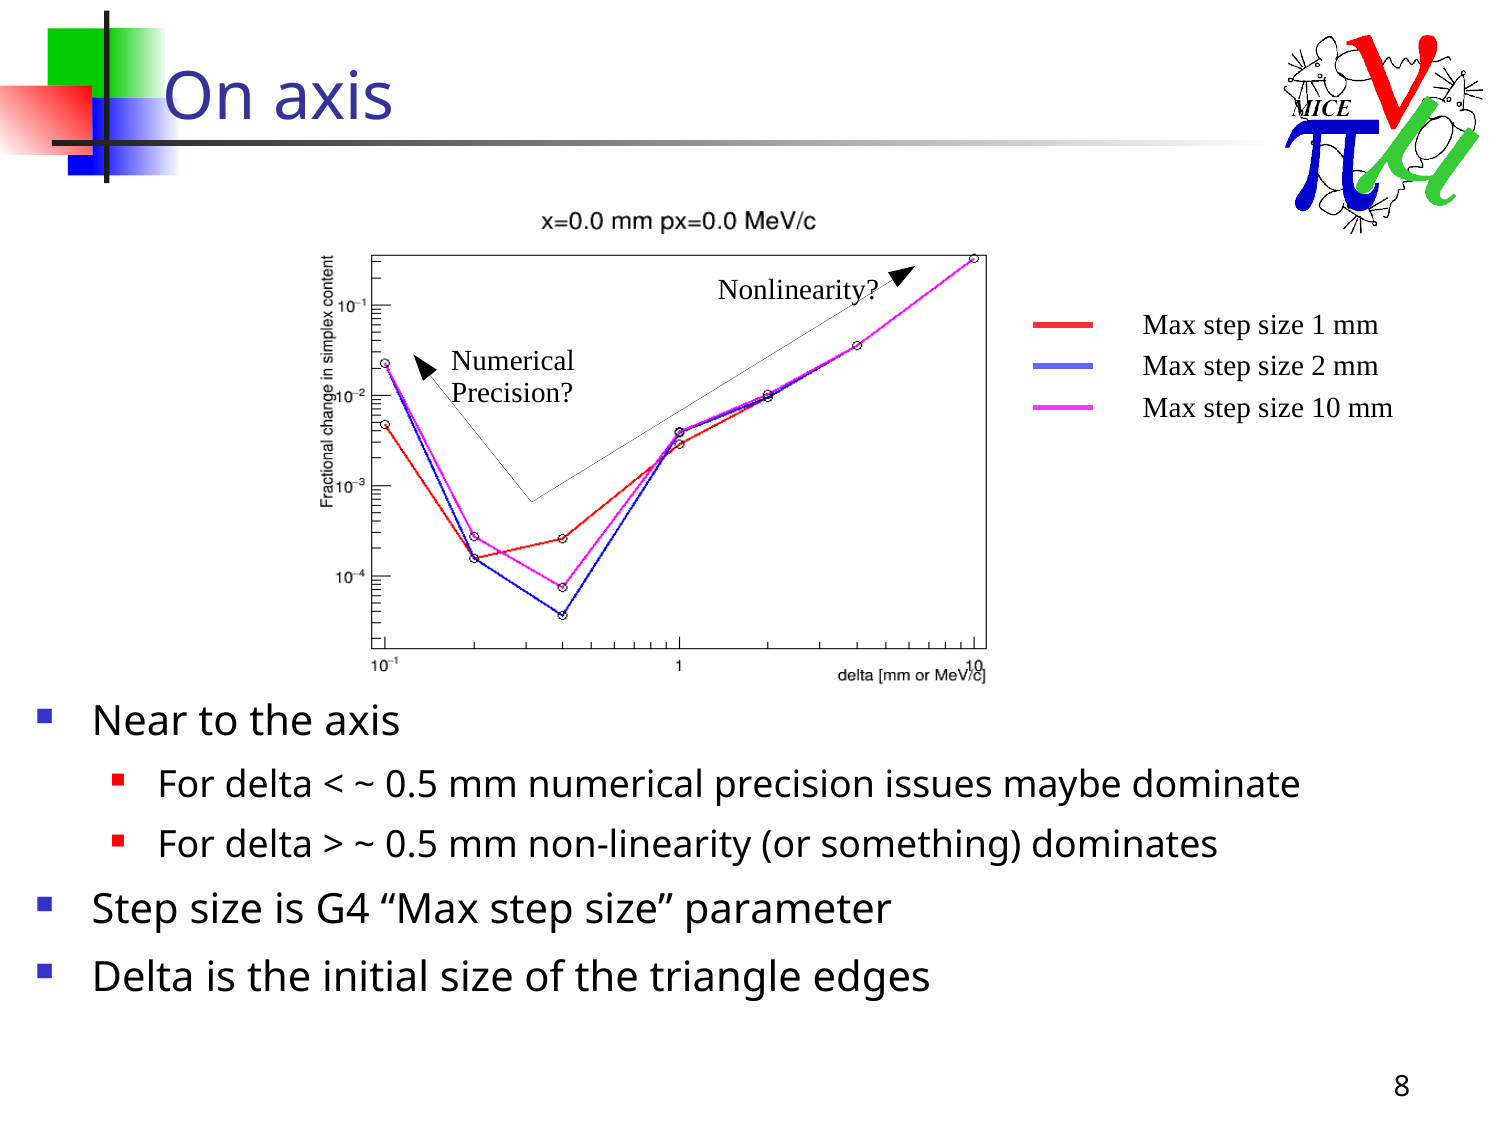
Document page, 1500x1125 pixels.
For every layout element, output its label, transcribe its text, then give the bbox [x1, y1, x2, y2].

picture [1264, 5, 1500, 251]
text_box Max step size 10 mm [1127, 383, 1409, 432]
text_box Max step size 2 mm [1127, 342, 1394, 383]
text_box Nonlinearity? [702, 265, 895, 314]
list Near to the axis For delta < ~ 0.5 mm numerical precision issues maybe dominate For delta > ~ 0.5 mm non-linearity (or something) dominates Step size is G4 “Max step size” parameter Delta is the initial size of the triangle edges [35, 690, 1447, 1125]
picture [295, 206, 1063, 690]
text_box Numerical Precision? [436, 336, 591, 418]
title On axis [162, 0, 1441, 188]
text_box Max step size 1 mm [1127, 301, 1394, 342]
